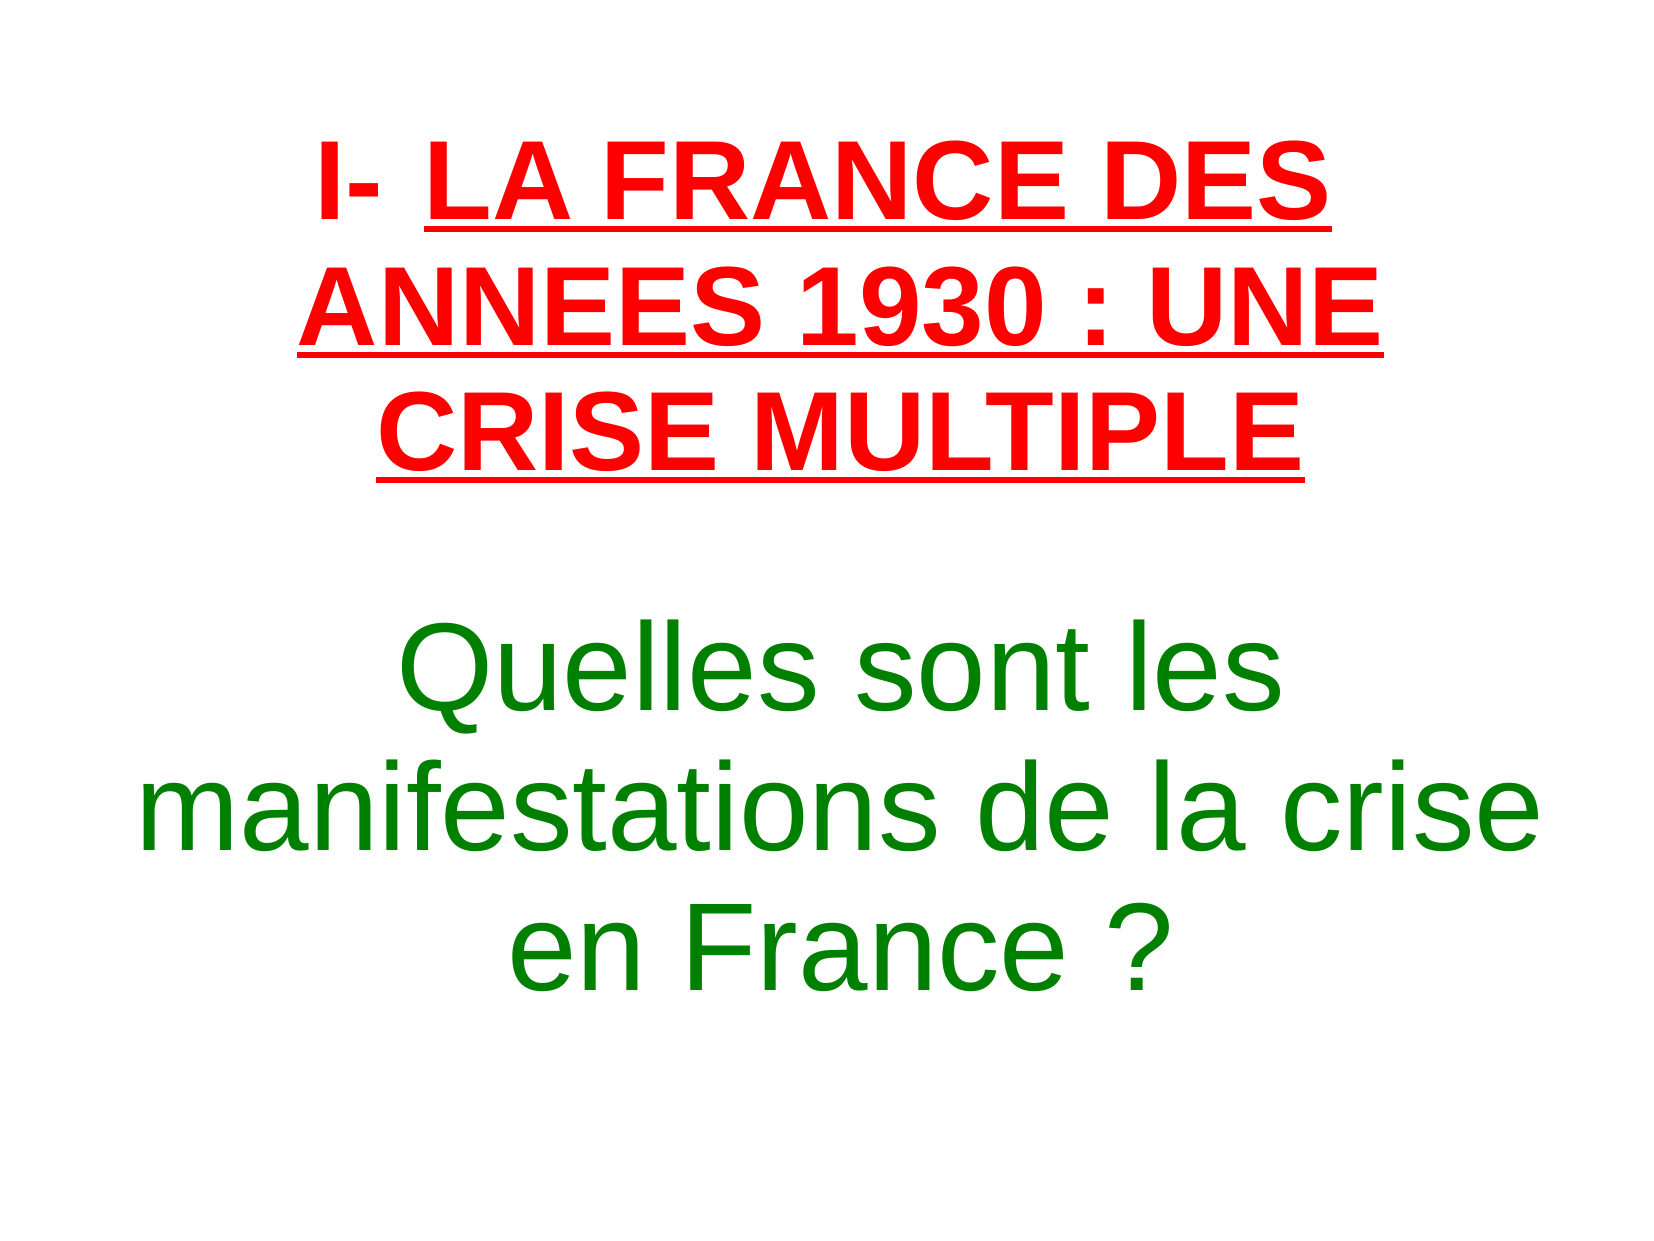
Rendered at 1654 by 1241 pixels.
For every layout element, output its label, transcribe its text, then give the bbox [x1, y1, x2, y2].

title I- LA FRANCE DES ANNEES 1930 : UNE CRISE MULTIPLE Quelles sont les manifestations de la crise en France ? [59, 118, 1548, 1222]
